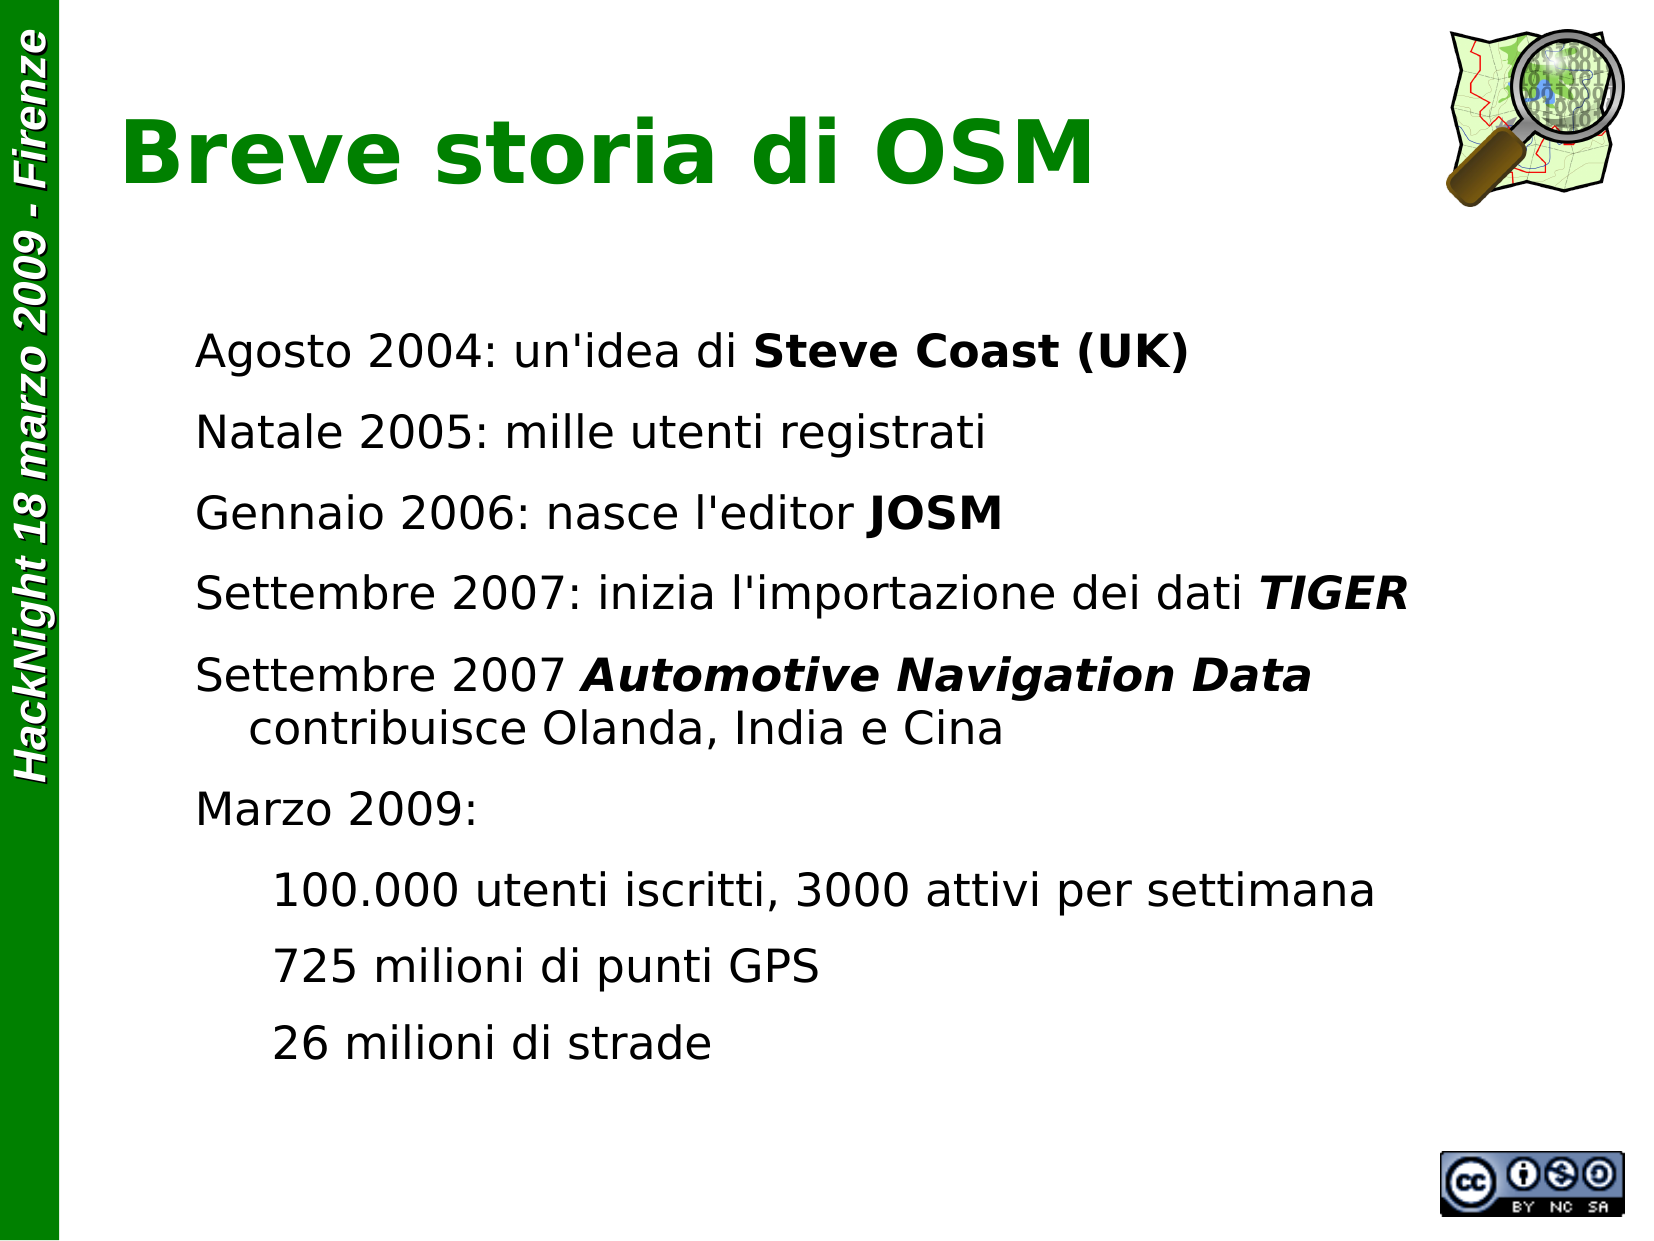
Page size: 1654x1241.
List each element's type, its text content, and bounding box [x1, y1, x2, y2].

picture [1446, 29, 1625, 207]
list Agosto 2004: un'idea di Steve Coast (UK) Natale 2005: mille utenti registrati Gennaio 2006: nasce l'editor JOSM Settembre 2007: inizia l'importazione dei dati TIGER Settembre 2007 Automotive Navigation Data contribuisce Olanda, India e Cina Marzo 2009: 100.000 utenti iscritti, 3000 attivi per settimana 725 milioni di punti GPS 26 milioni di strade [177, 324, 1571, 1101]
picture [1440, 1151, 1625, 1217]
title Breve storia di OSM [118, 56, 1306, 249]
